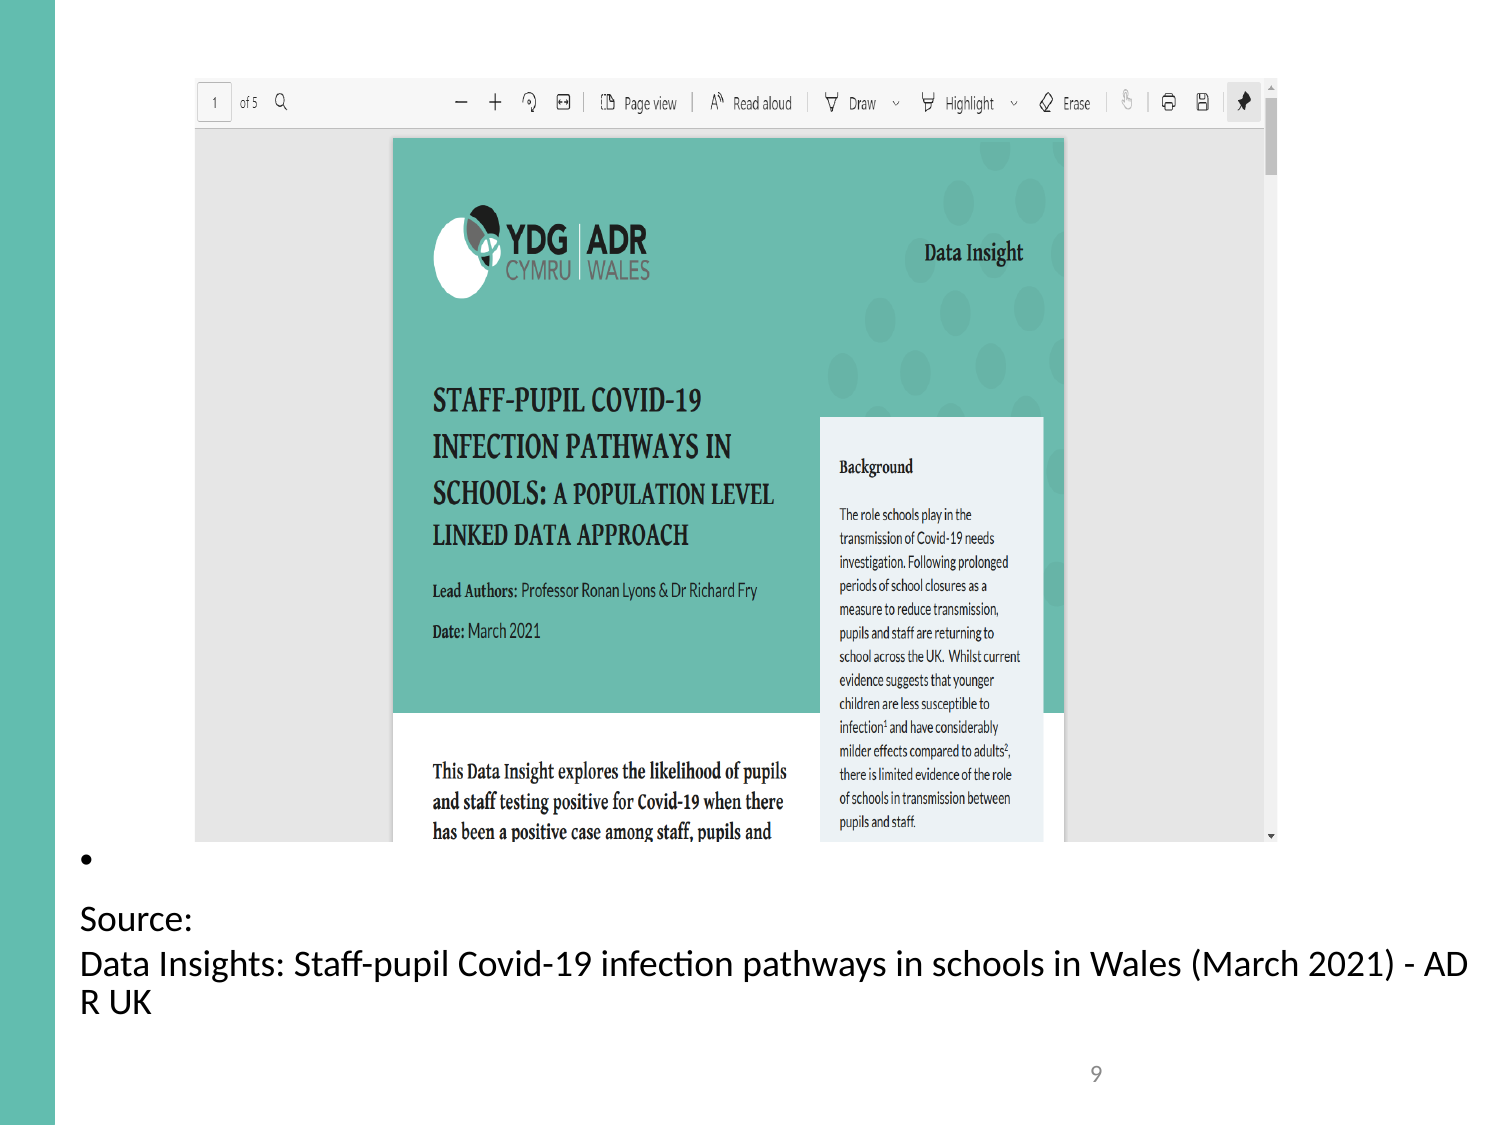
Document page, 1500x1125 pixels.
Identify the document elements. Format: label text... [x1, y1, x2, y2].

text_box 9 [1074, 1042, 1426, 1103]
text_box Source: Data Insights: Staff-pupil Covid-19 infection pathways in schools in Wales (March 2021) - ADR UK [65, 829, 1488, 992]
picture [194, 78, 1278, 842]
